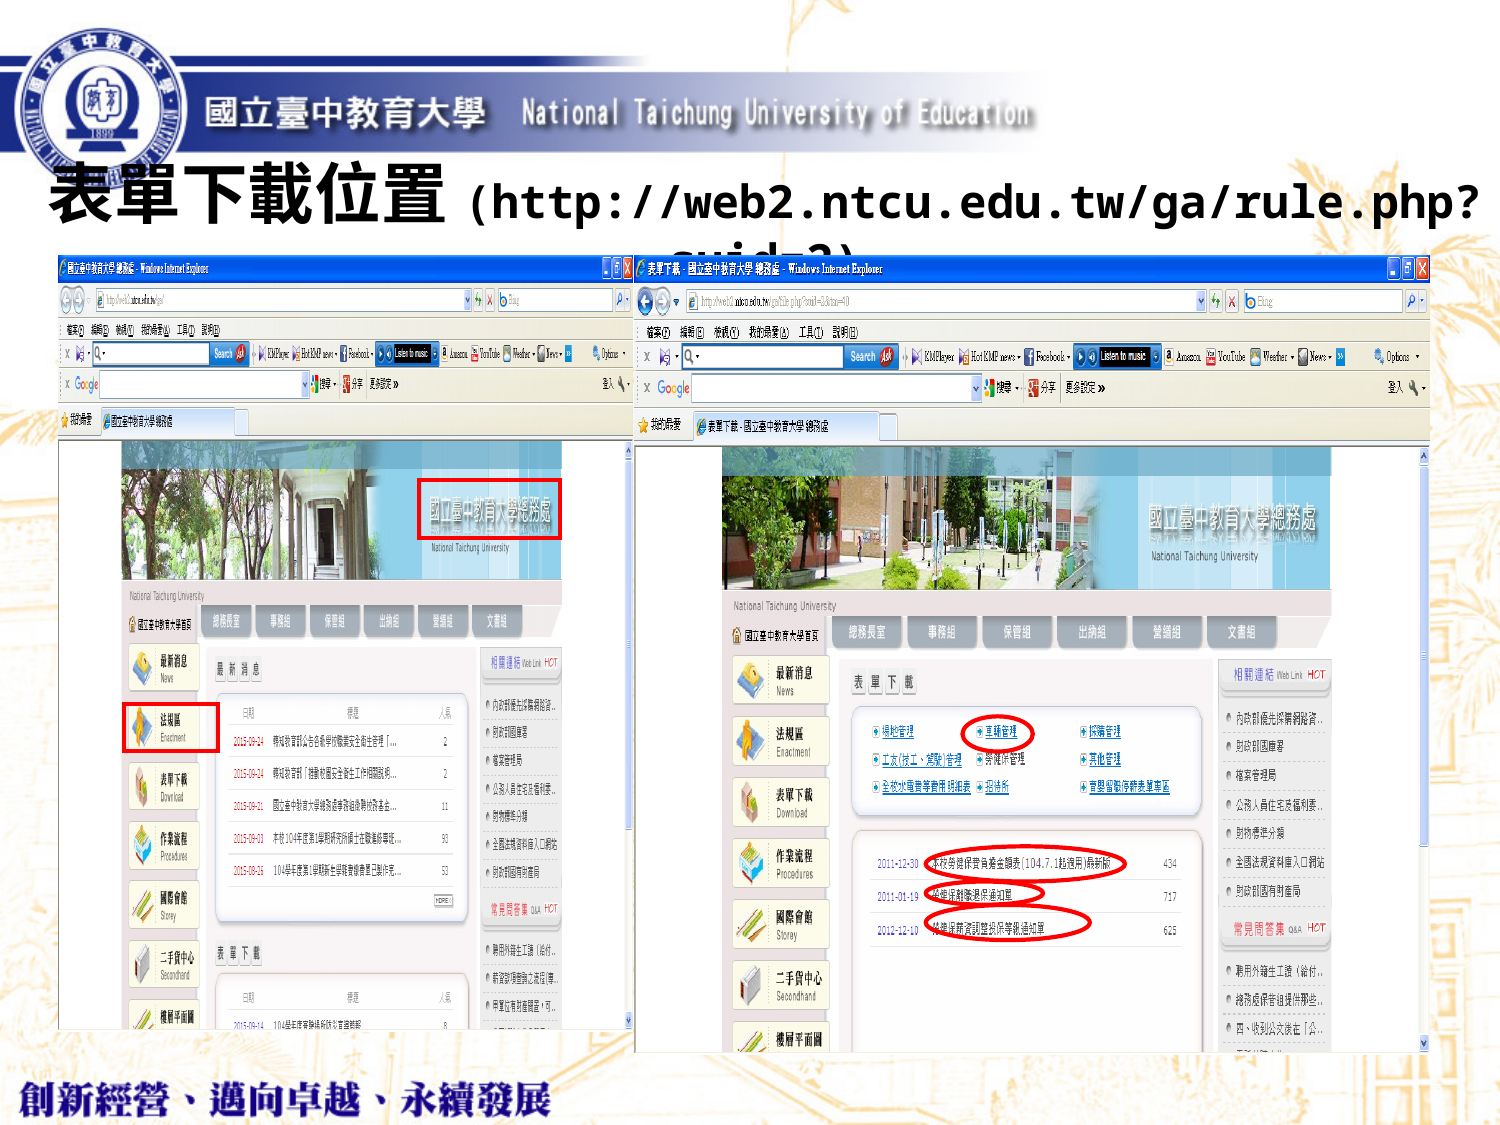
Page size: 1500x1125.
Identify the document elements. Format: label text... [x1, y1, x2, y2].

title 表單下載位置(http://web2.ntcu.edu.tw/ga/rule.php?suid=2) [29, 171, 1500, 268]
picture [0, 0, 1500, 1125]
